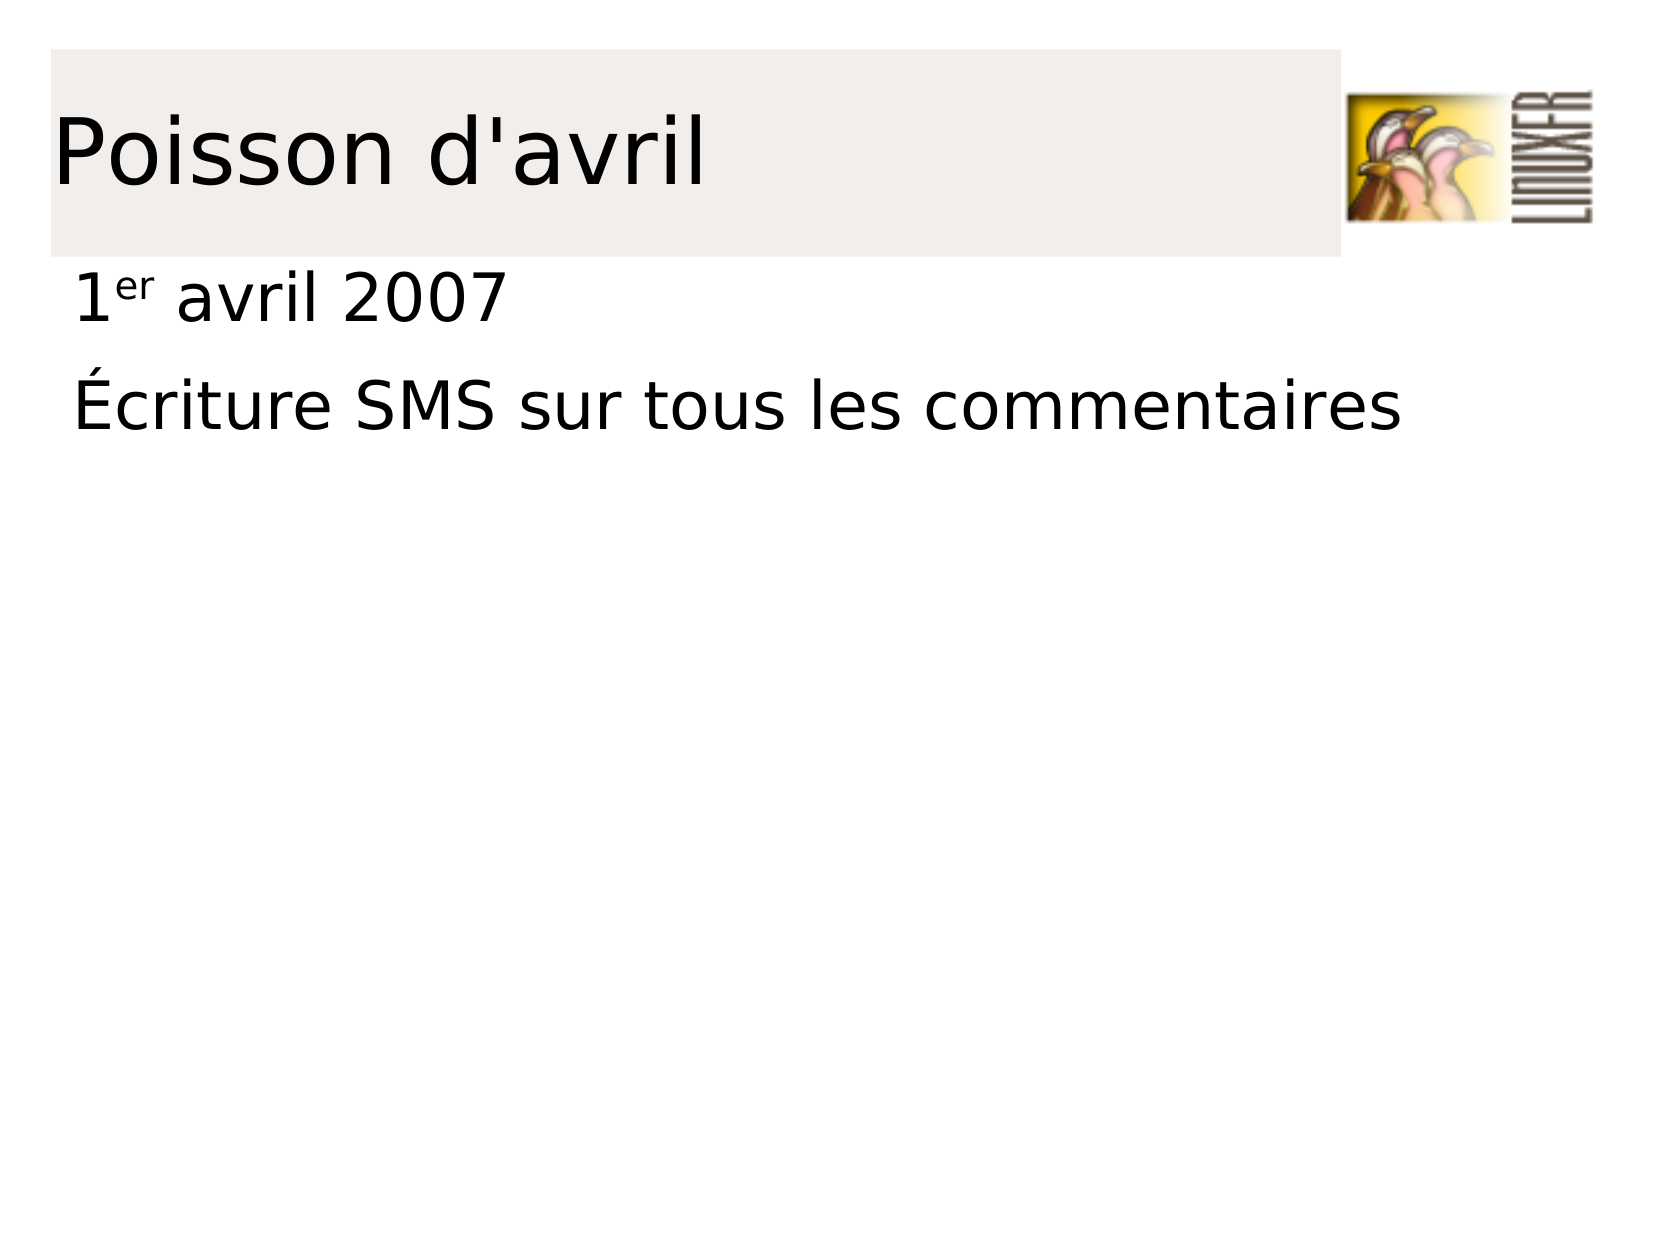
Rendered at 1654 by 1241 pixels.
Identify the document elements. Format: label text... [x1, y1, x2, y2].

picture [1342, 88, 1601, 229]
list 1er avril 2007 Écriture SMS sur tous les commentaires [54, 259, 1628, 1103]
title Poisson d'avril [51, 49, 1342, 257]
